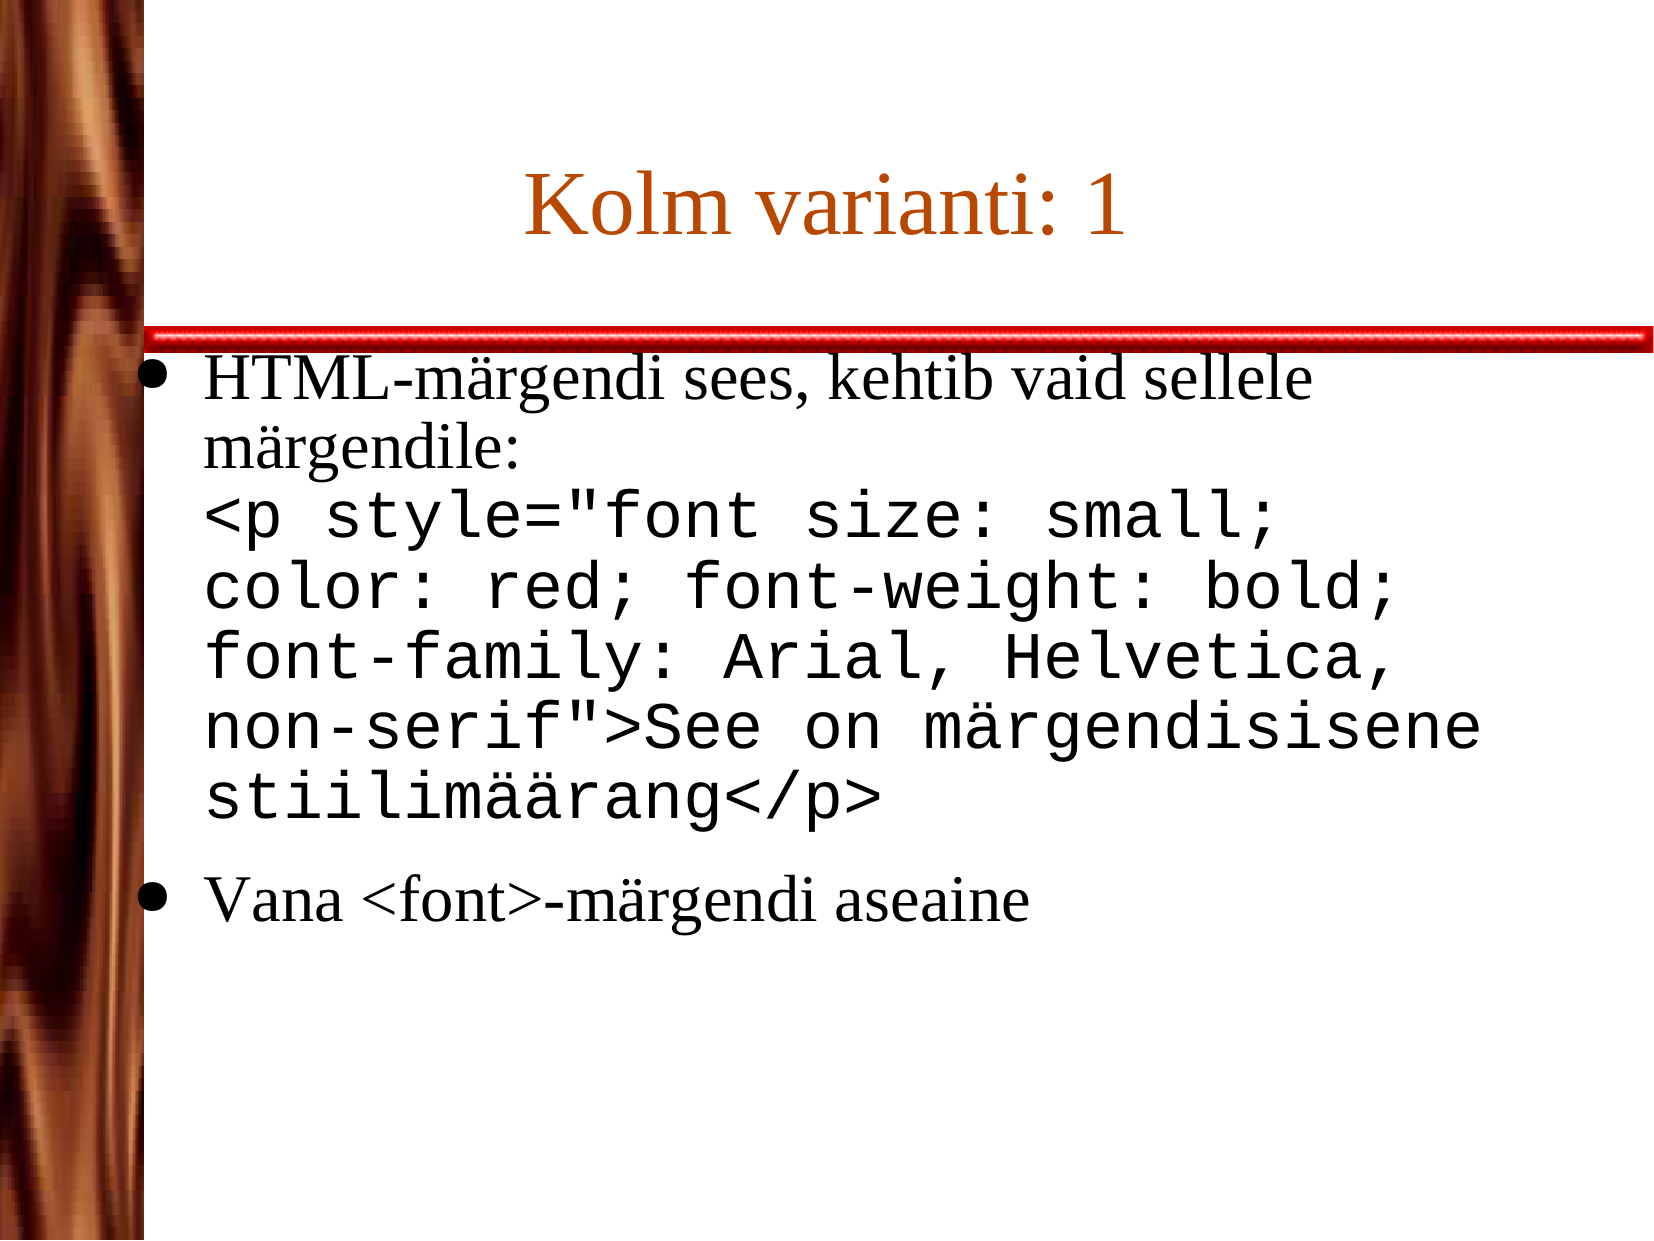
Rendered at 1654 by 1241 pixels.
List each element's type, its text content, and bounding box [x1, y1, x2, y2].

title Kolm varianti: 1 [121, 100, 1533, 312]
picture [0, 0, 1654, 1240]
list HTML-märgendi sees, kehtib vaid sellele märgendile: <p style="font size: small; color: red; font-weight: bold; font-family: Arial, Helvetica, non-serif">See on märgendisisene stiilimäärang</p> Vana <font>-märgendi aseaine [121, 344, 1533, 1126]
